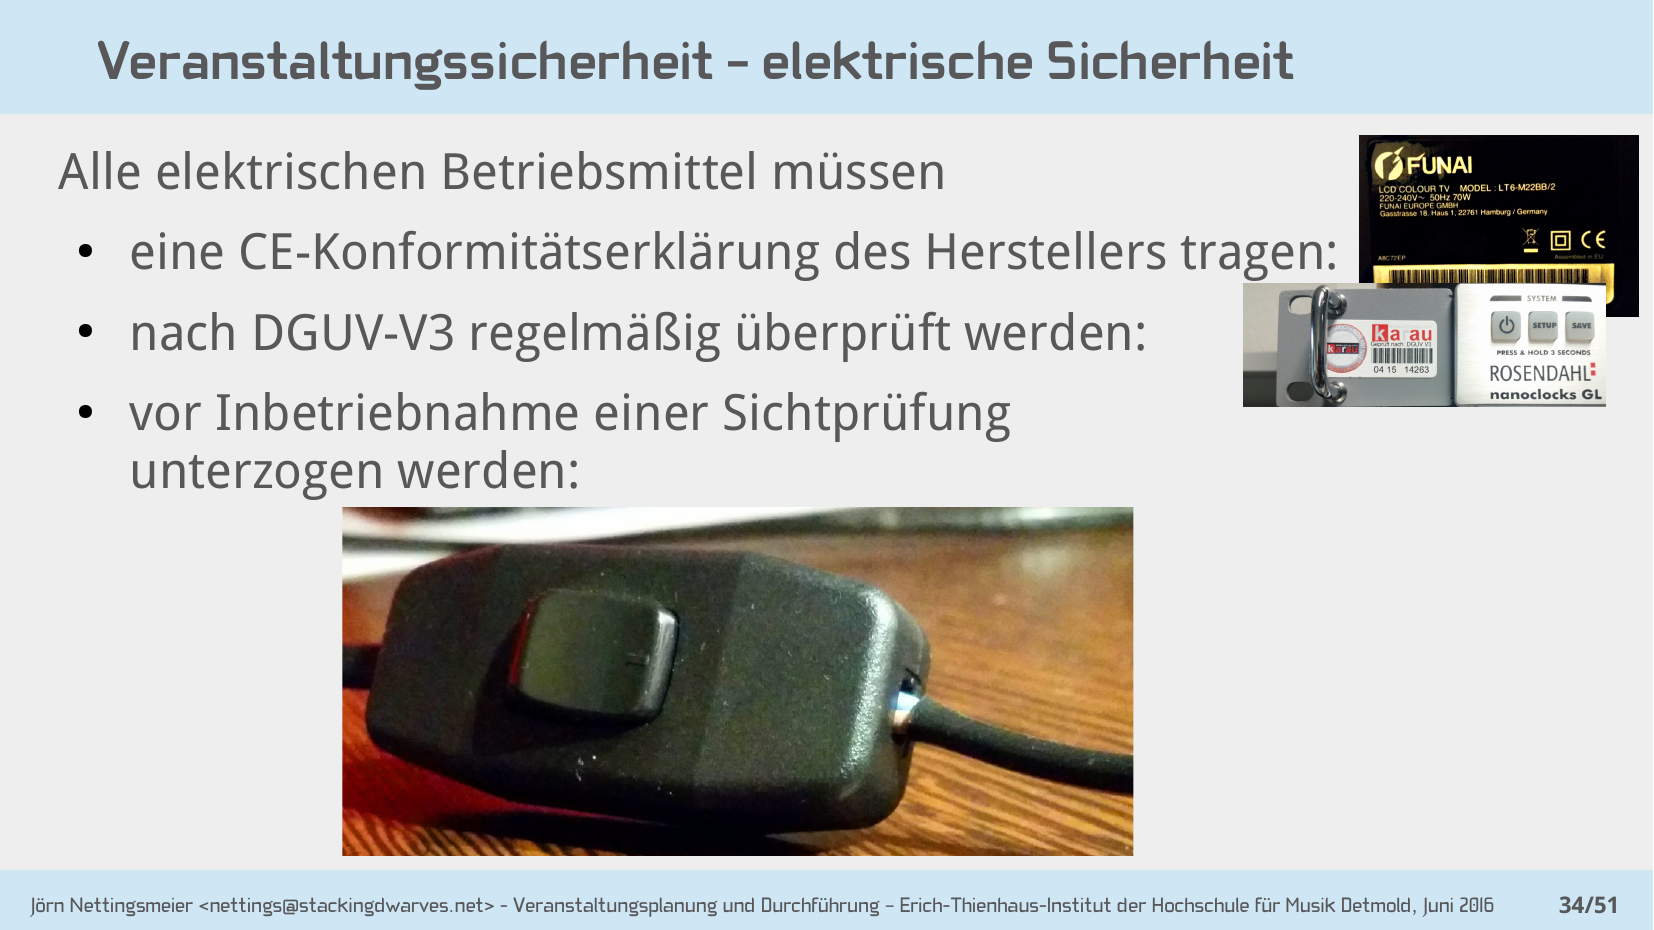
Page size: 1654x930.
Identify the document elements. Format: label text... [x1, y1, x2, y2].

picture [342, 507, 1134, 856]
picture [1243, 135, 1639, 407]
list Alle elektrischen Betriebsmittel müssen eine CE-Konformitätserklärung des Herstellers tragen: nach DGUV-V3 regelmäßig überprüft werden: vor Inbetriebnahme einer Sichtprüfung unterzogen werden: [58, 142, 1576, 876]
title Veranstaltungssicherheit – elektrische Sicherheit [97, 0, 1537, 137]
